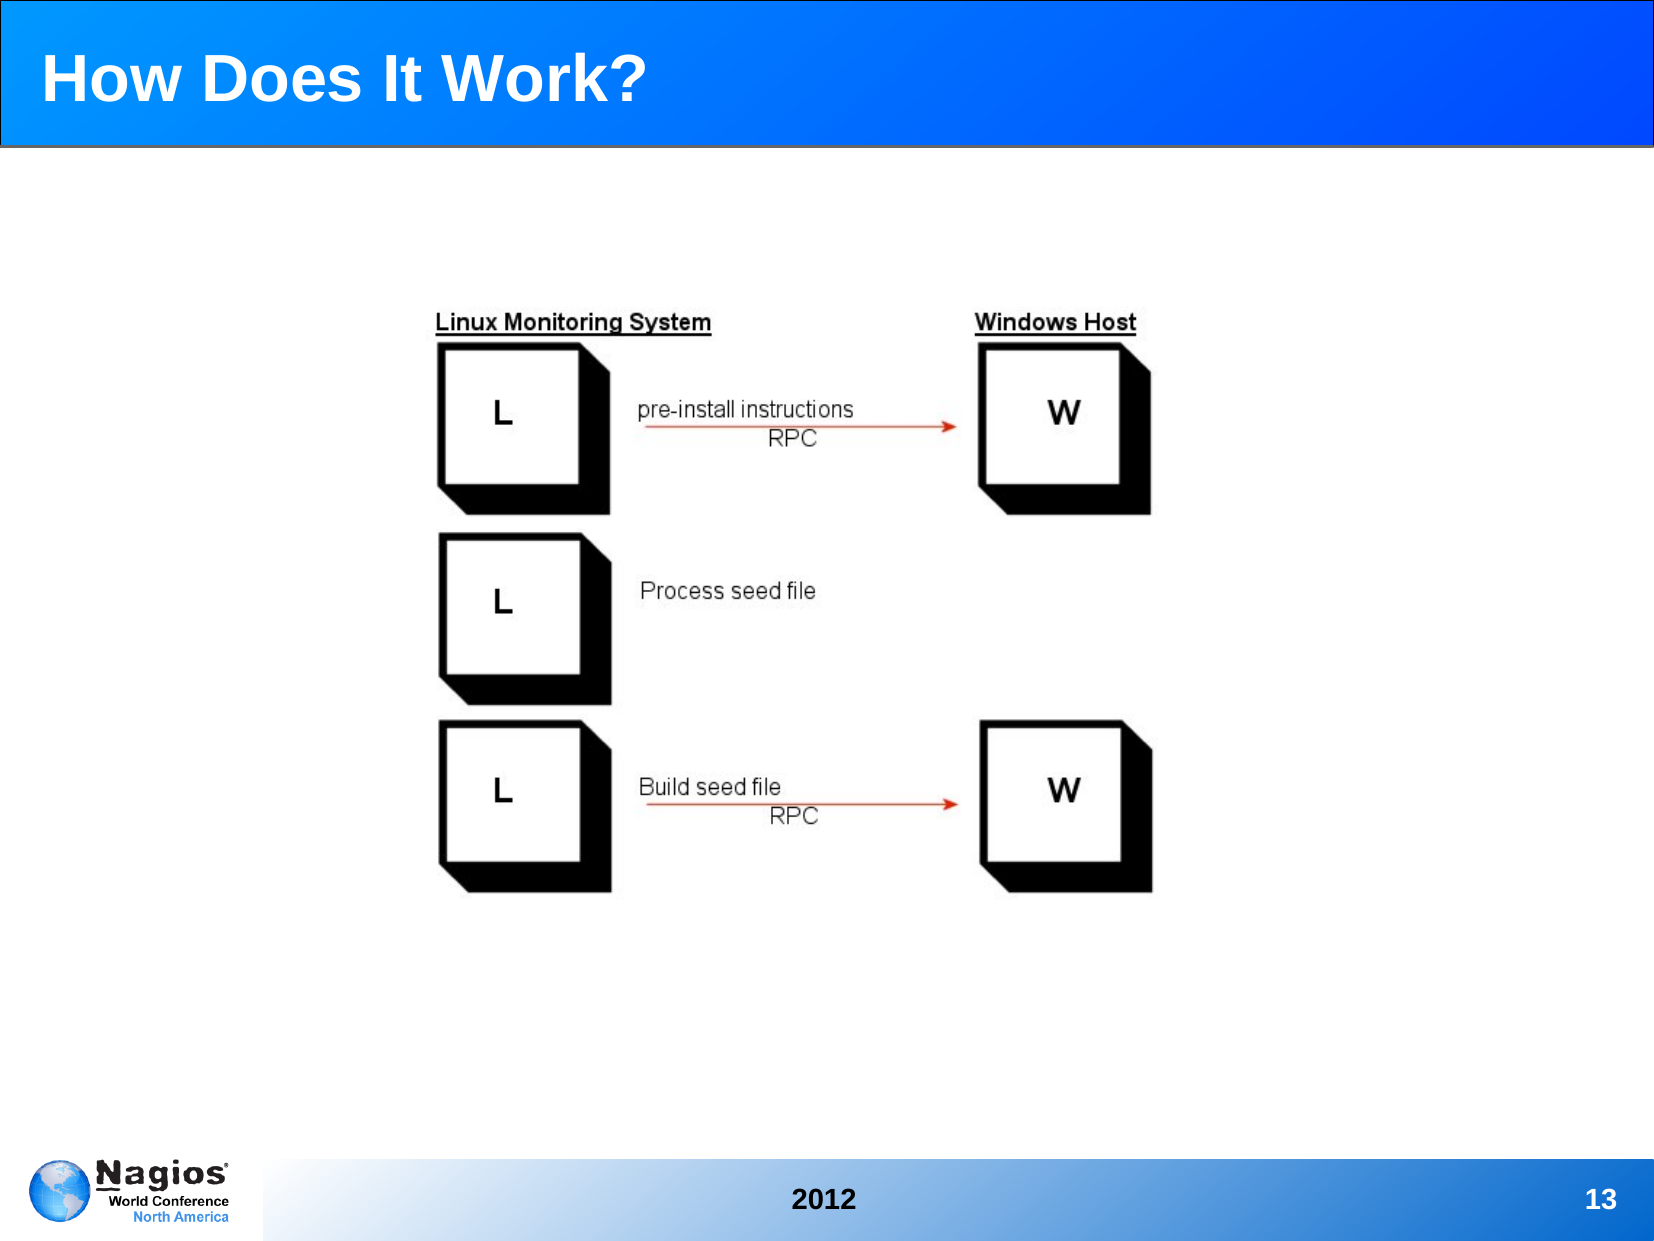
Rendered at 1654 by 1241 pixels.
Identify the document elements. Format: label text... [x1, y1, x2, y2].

picture [29, 1159, 229, 1235]
picture [379, 284, 1180, 926]
title How Does It Work? [41, 36, 1248, 120]
